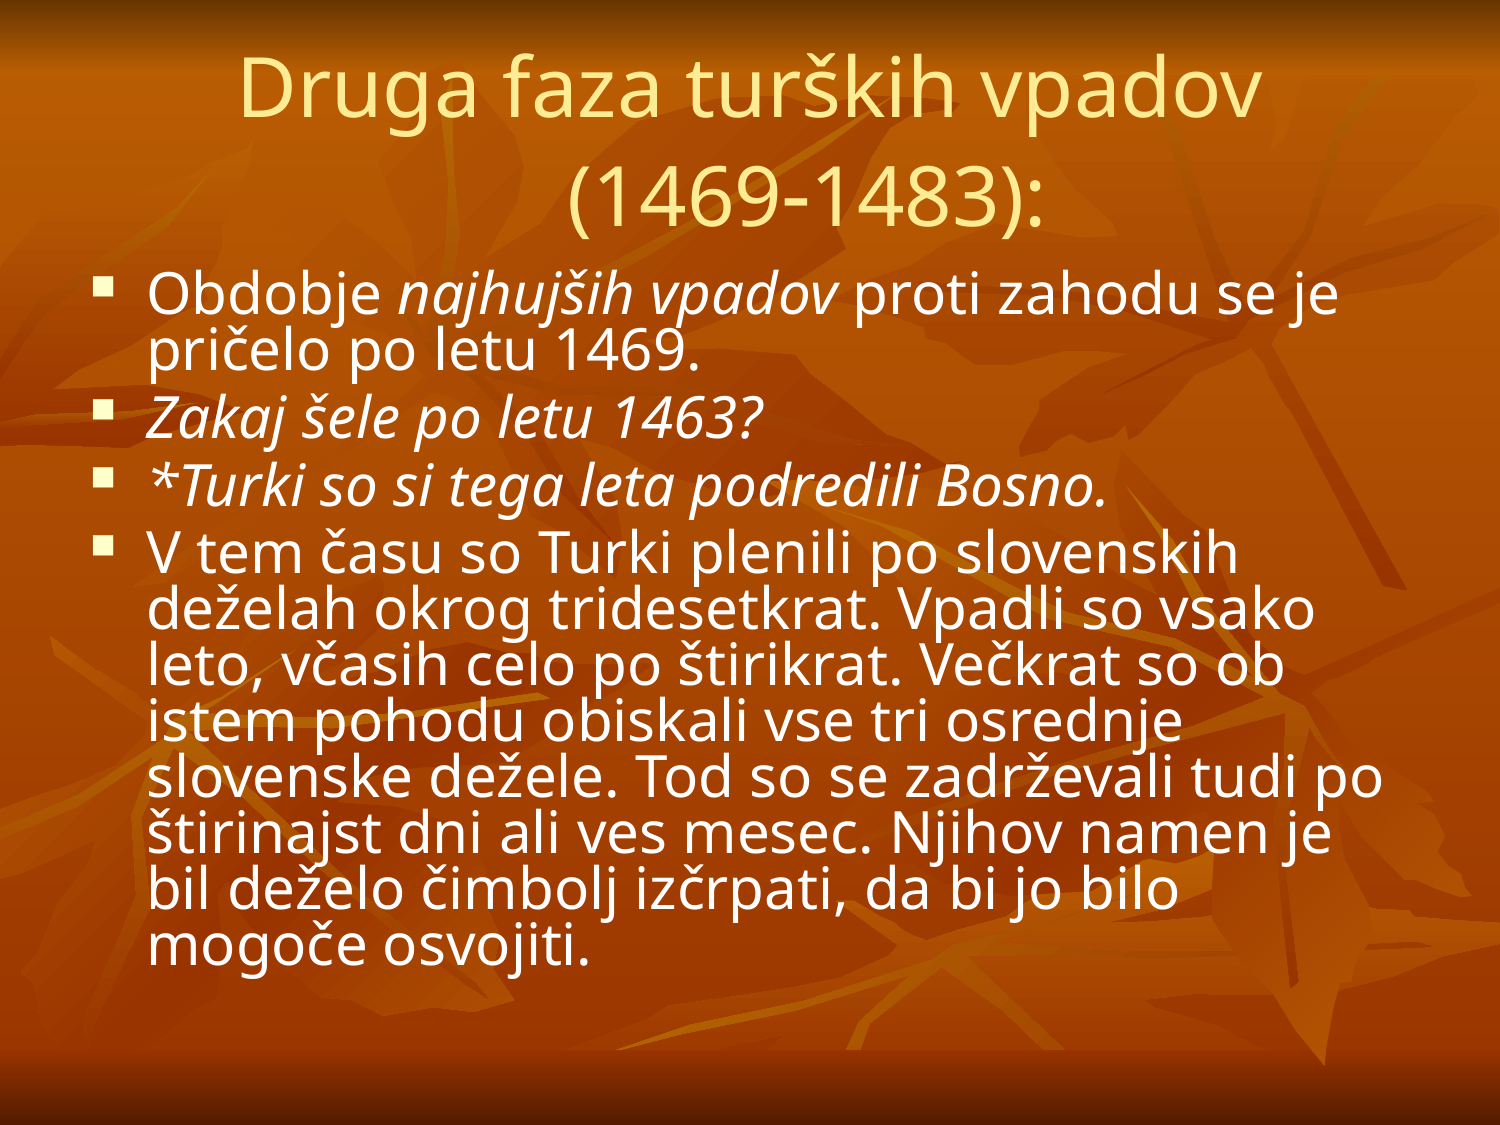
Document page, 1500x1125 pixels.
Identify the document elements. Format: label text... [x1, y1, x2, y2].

title Druga faza turških vpadov (14691483): [75, 45, 1425, 234]
list Obdobje najhujših vpadov proti zahodu se je pričelo po letu 1469. Zakaj šele po letu 1463? *Turki so si tega leta podredili Bosno. V tem času so Turki plenili po slovenskih deželah okrog tridesetkrat. Vpadli so vsako leto, včasih celo po štirikrat. Večkrat so ob istem pohodu obiskali vse tri osrednje slovenske dežele. Tod so se zadrževali tudi po štirinajst dni ali ves mesec. Njihov namen je bil deželo čimbolj izčrpati, da bi jo bilo mogoče osvojiti. [75, 262, 1425, 1006]
